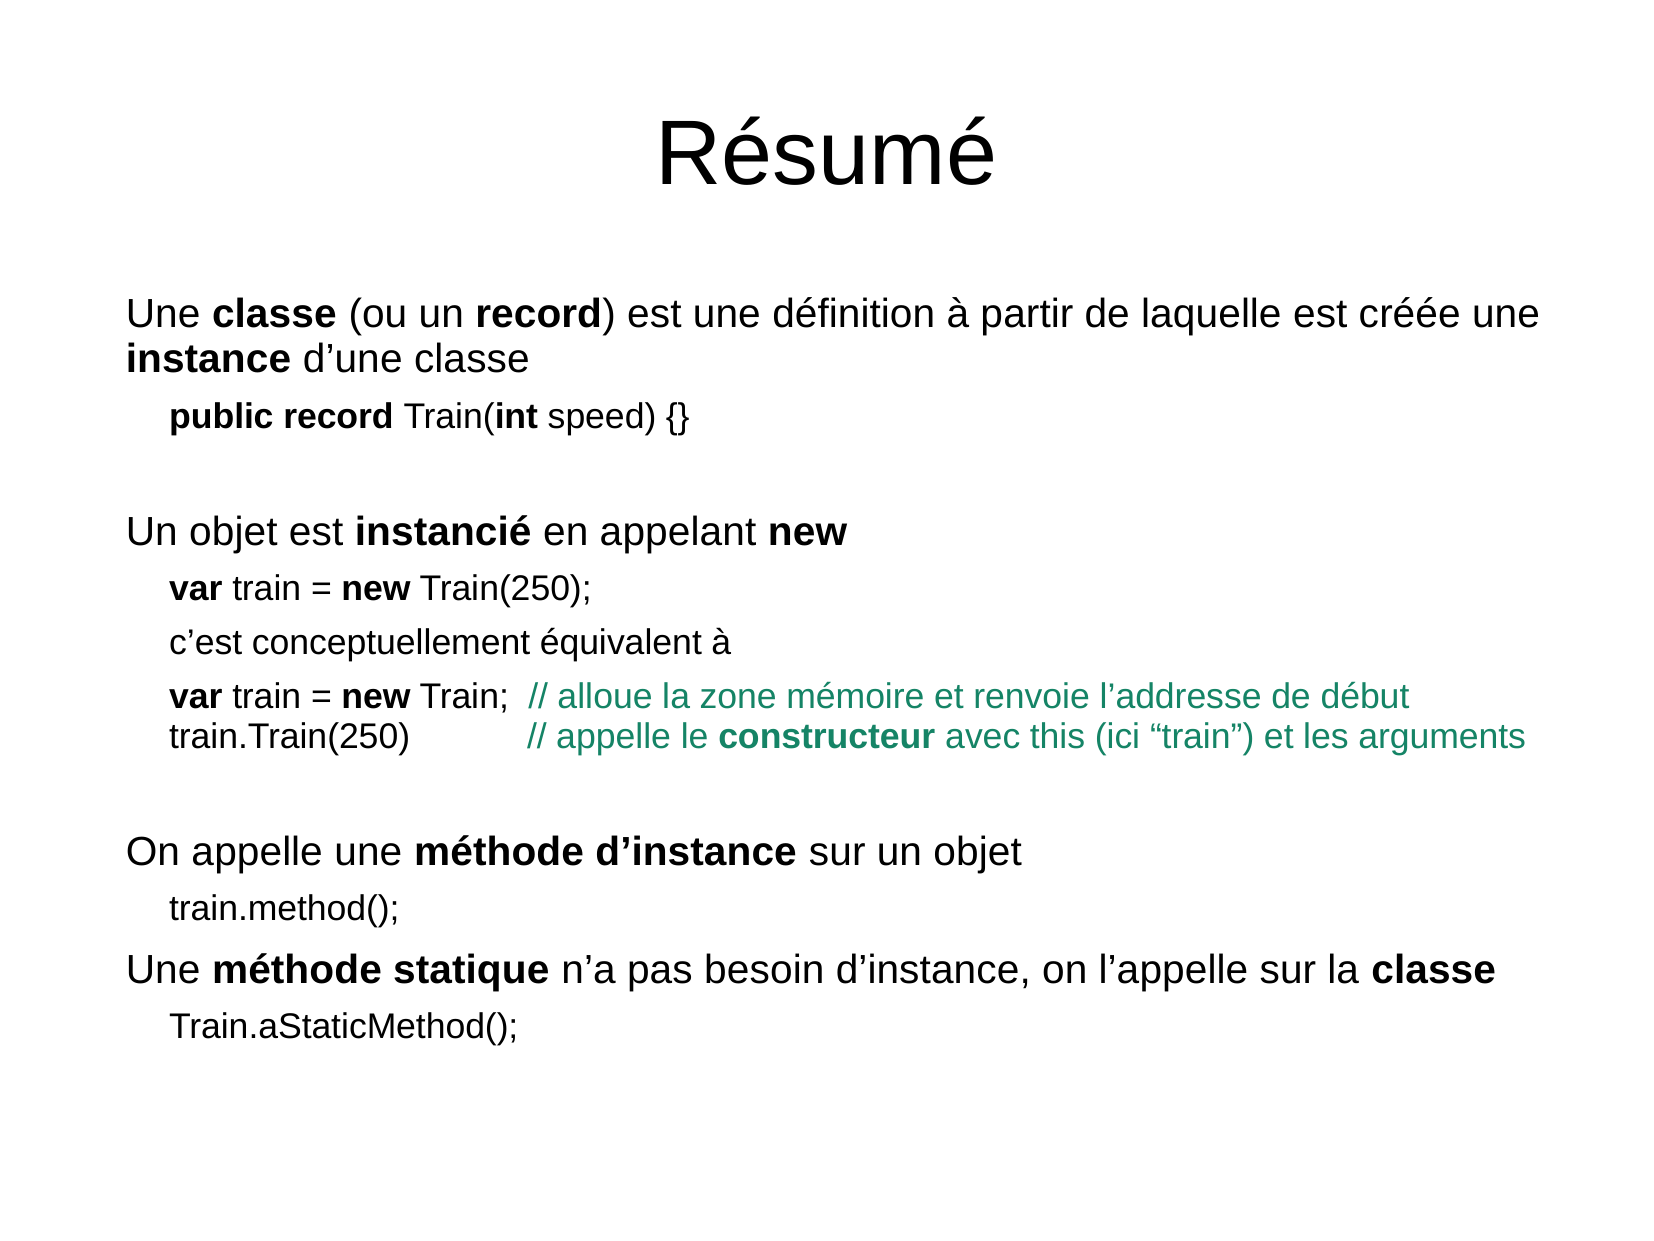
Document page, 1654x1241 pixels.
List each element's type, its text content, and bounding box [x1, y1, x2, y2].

title Résumé [82, 49, 1571, 257]
list Une classe (ou un record) est une définition à partir de laquelle est créée une instance d’une classe public record Train(int speed) {} Un objet est instancié en appelant new var train = new Train(250); c’est conceptuellement équivalent à var train = new Train; // alloue la zone mémoire et renvoie l’addresse de début train.Train(250) // appelle le constructeur avec this (ici “train”) et les arguments On appelle une méthode d’instance sur un objet train.method(); Une méthode statique n’a pas besoin d’instance, on l’appelle sur la classe Train.aStaticMethod(); [82, 290, 1571, 1066]
